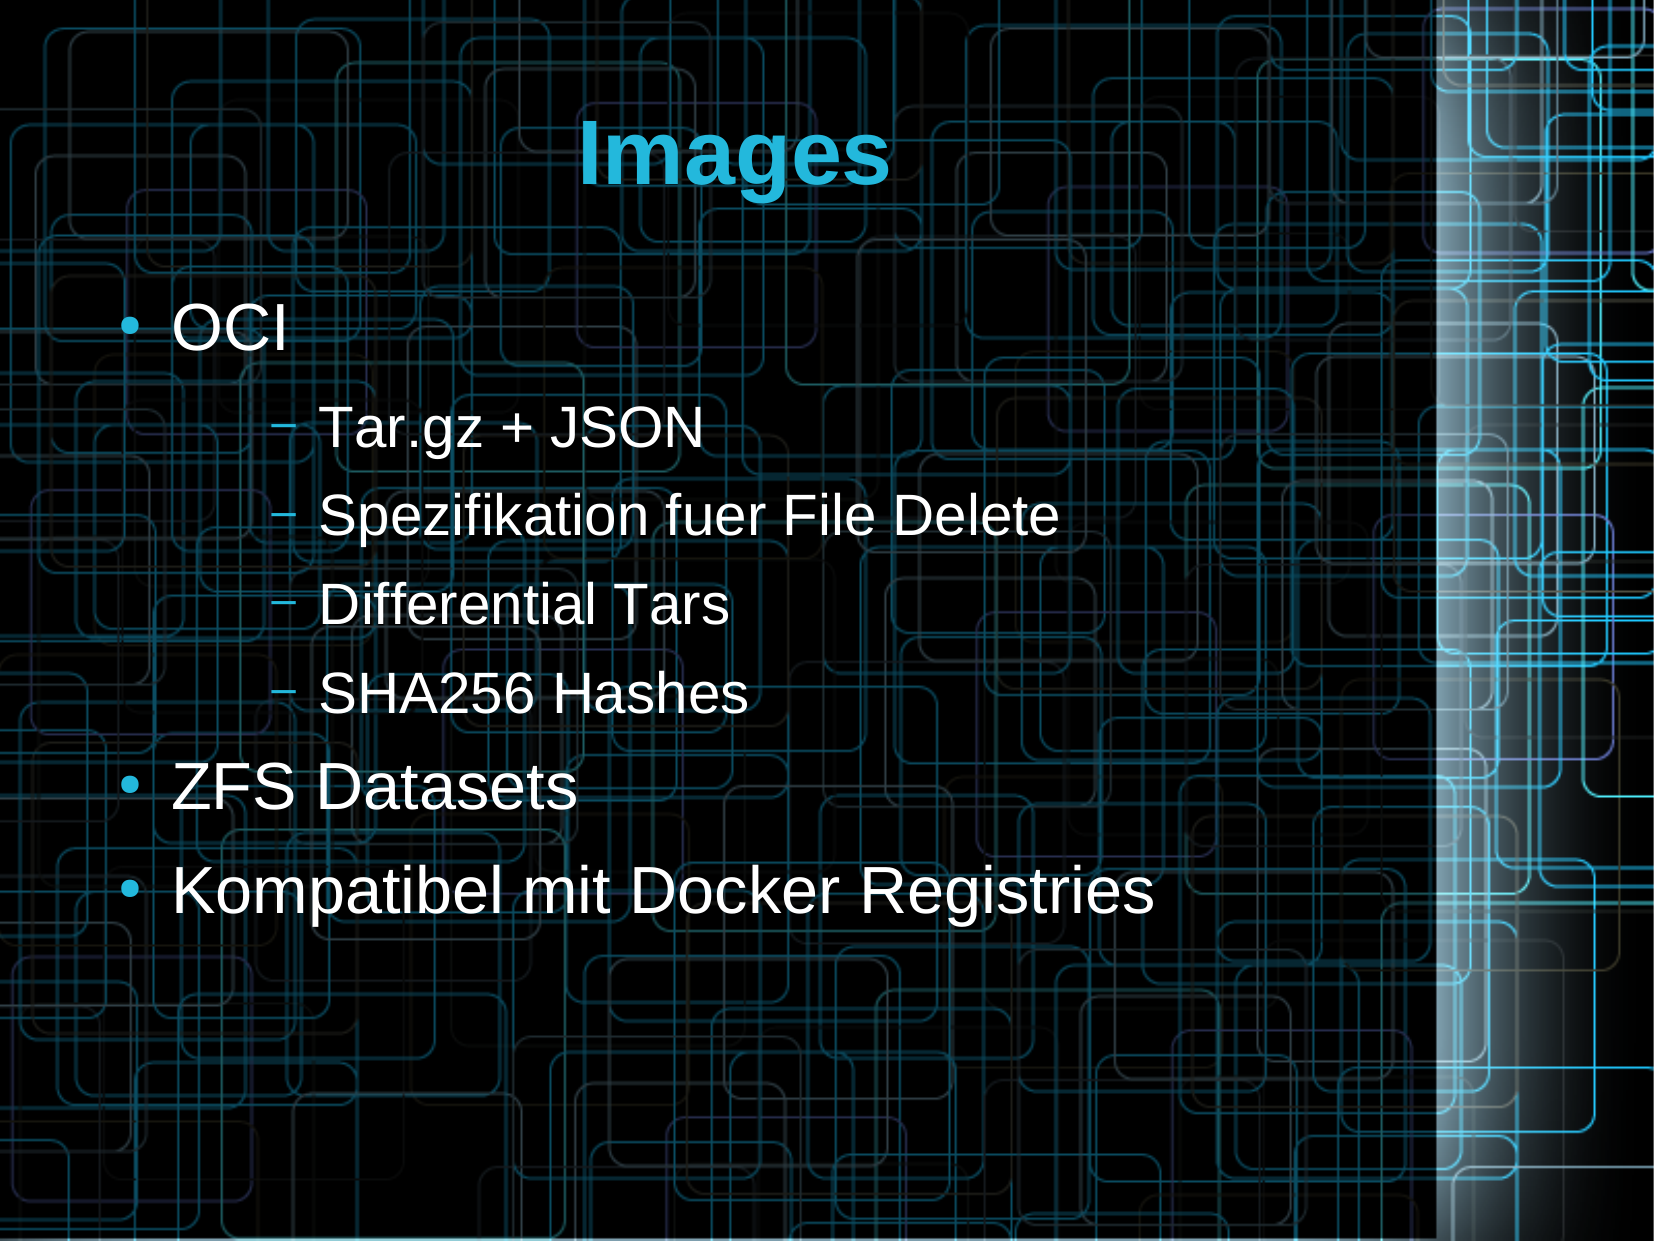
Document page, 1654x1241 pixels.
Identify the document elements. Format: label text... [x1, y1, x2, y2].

title Images [82, 49, 1388, 257]
list OCI Tar.gz + JSON Spezifikation fuer File Delete Differential Tars SHA256 Hashes ZFS Datasets Kompatibel mit Docker Registries [82, 290, 1388, 1010]
picture [0, 0, 1654, 1241]
